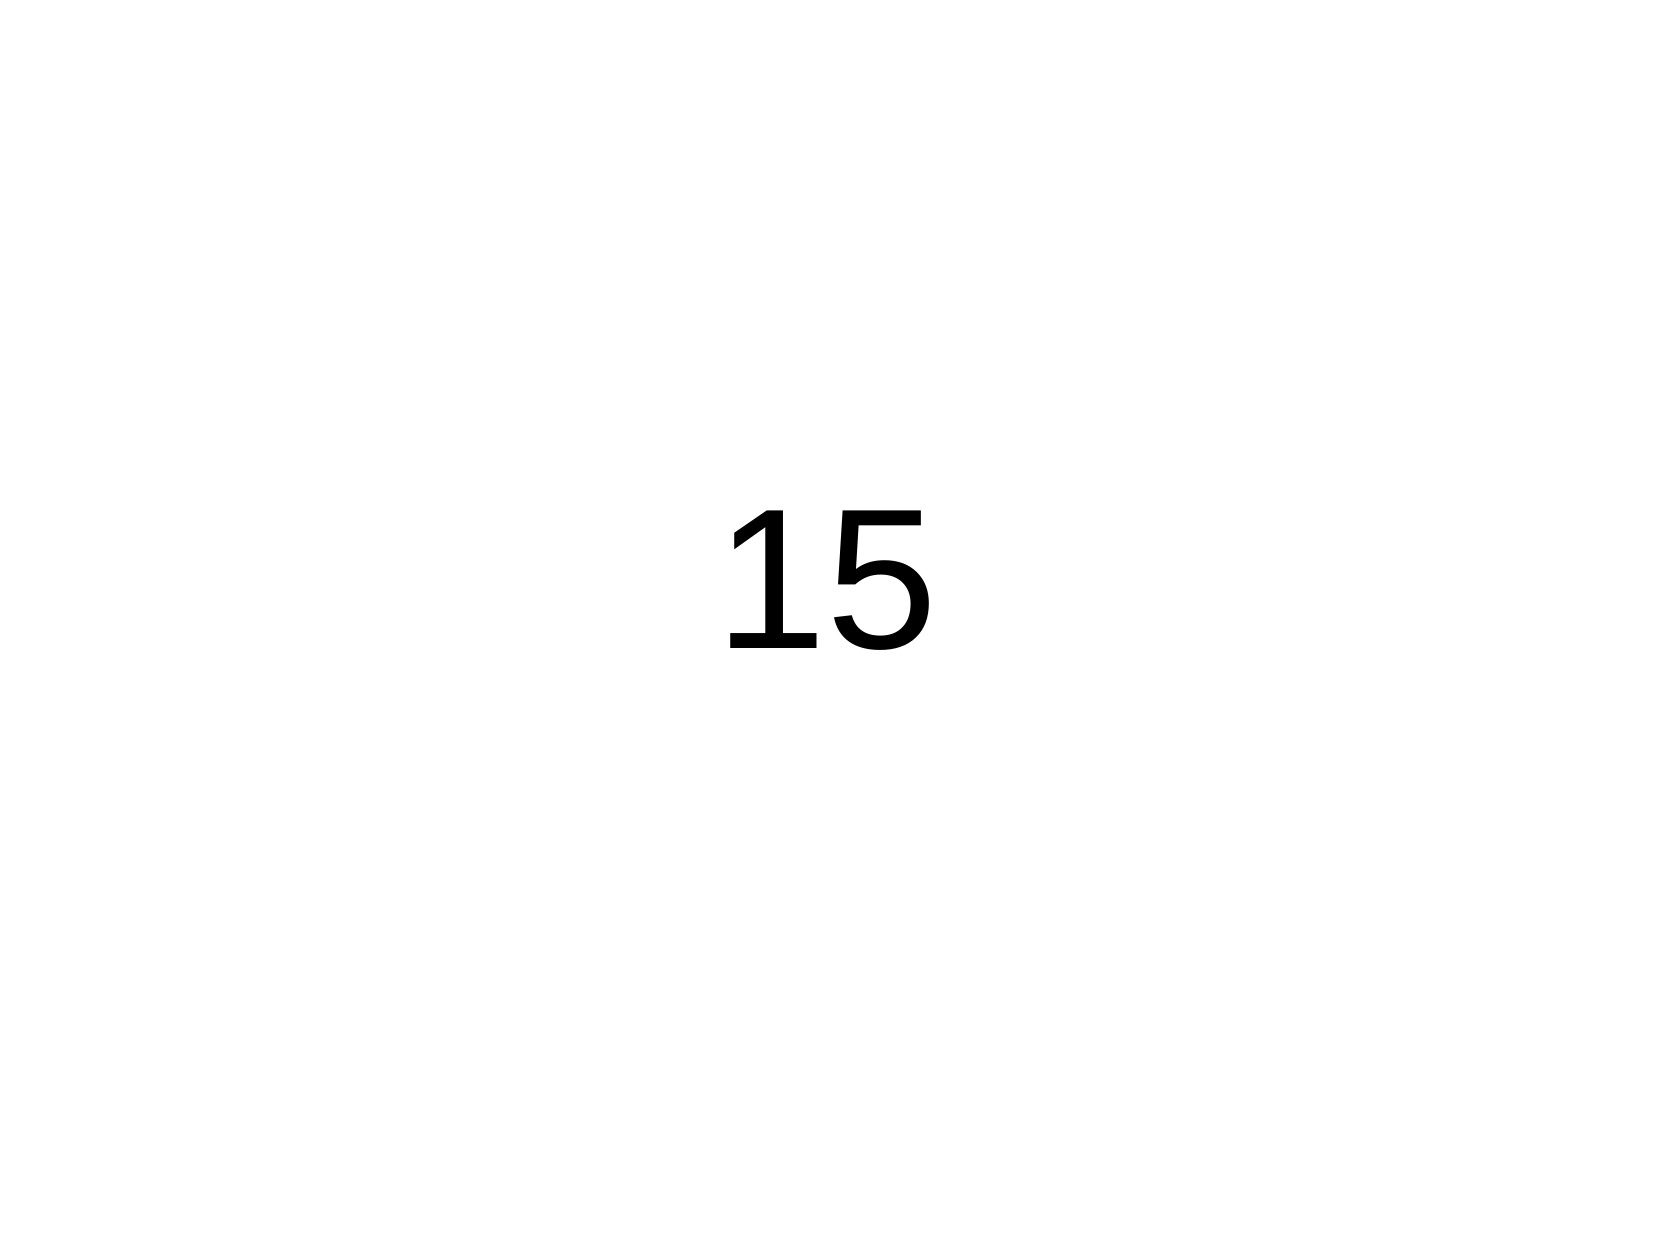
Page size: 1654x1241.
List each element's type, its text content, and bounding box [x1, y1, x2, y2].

subtitle 15 [82, 49, 1571, 1109]
